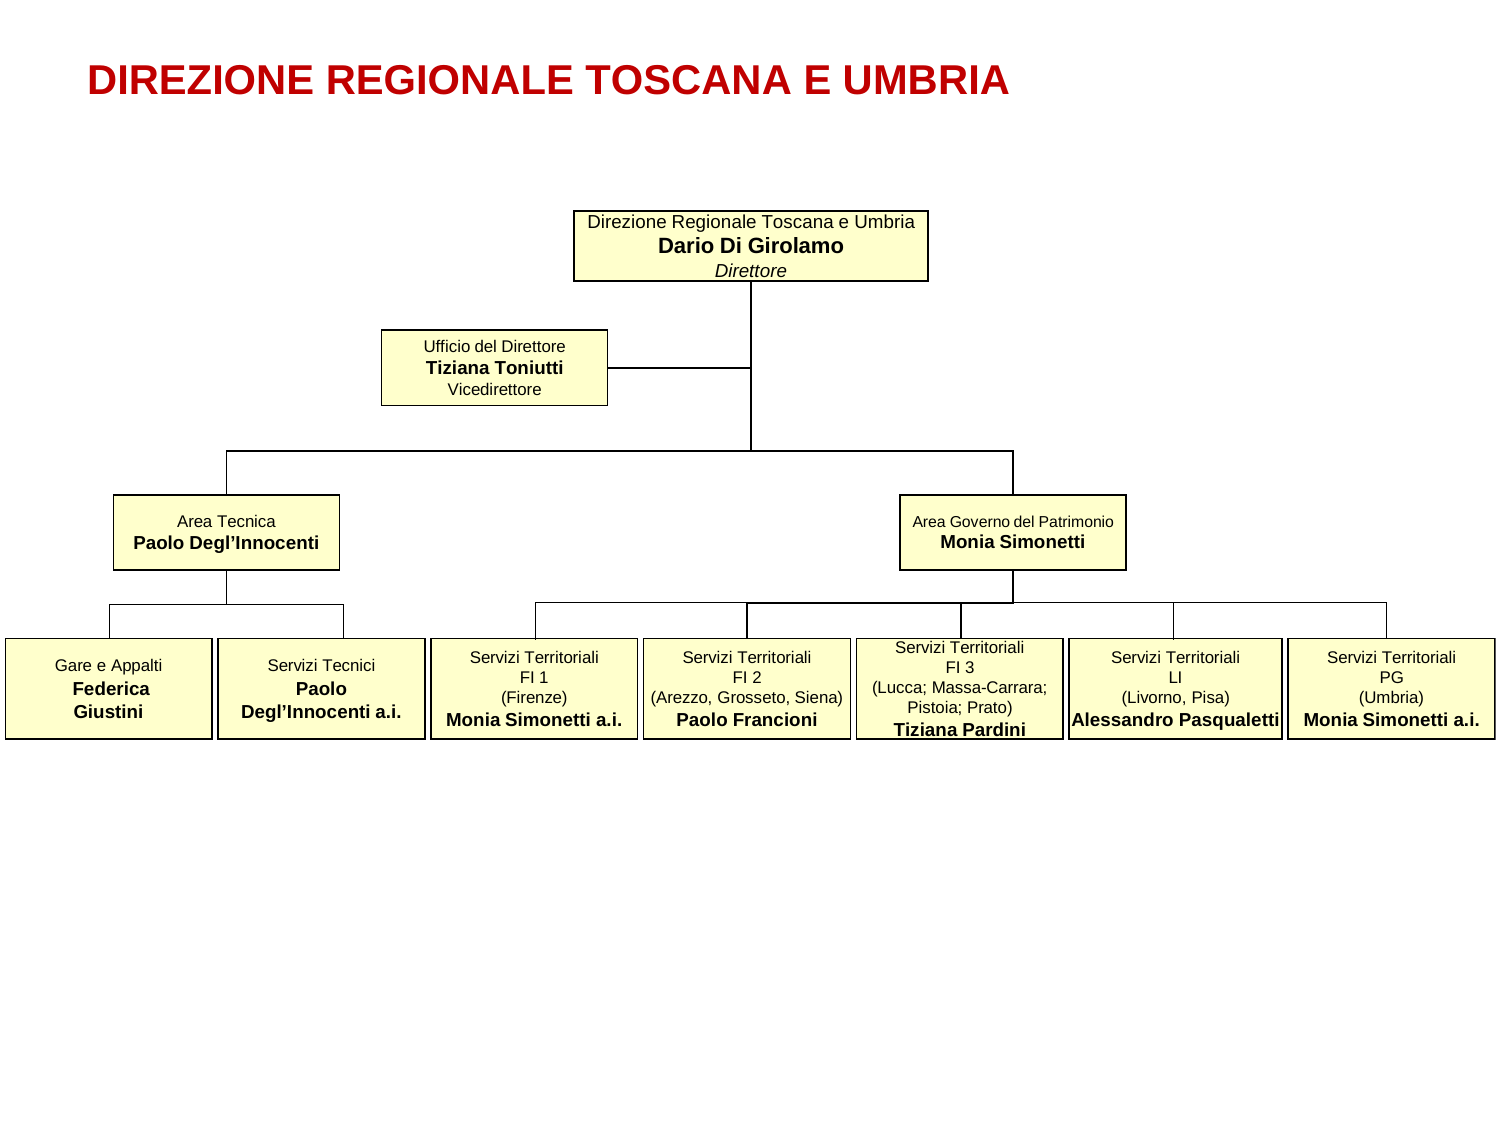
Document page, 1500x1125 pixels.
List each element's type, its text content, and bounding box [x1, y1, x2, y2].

text_box DIREZIONE REGIONALE TOSCANA E UMBRIA [72, 45, 1462, 128]
picture [4, 204, 1496, 752]
